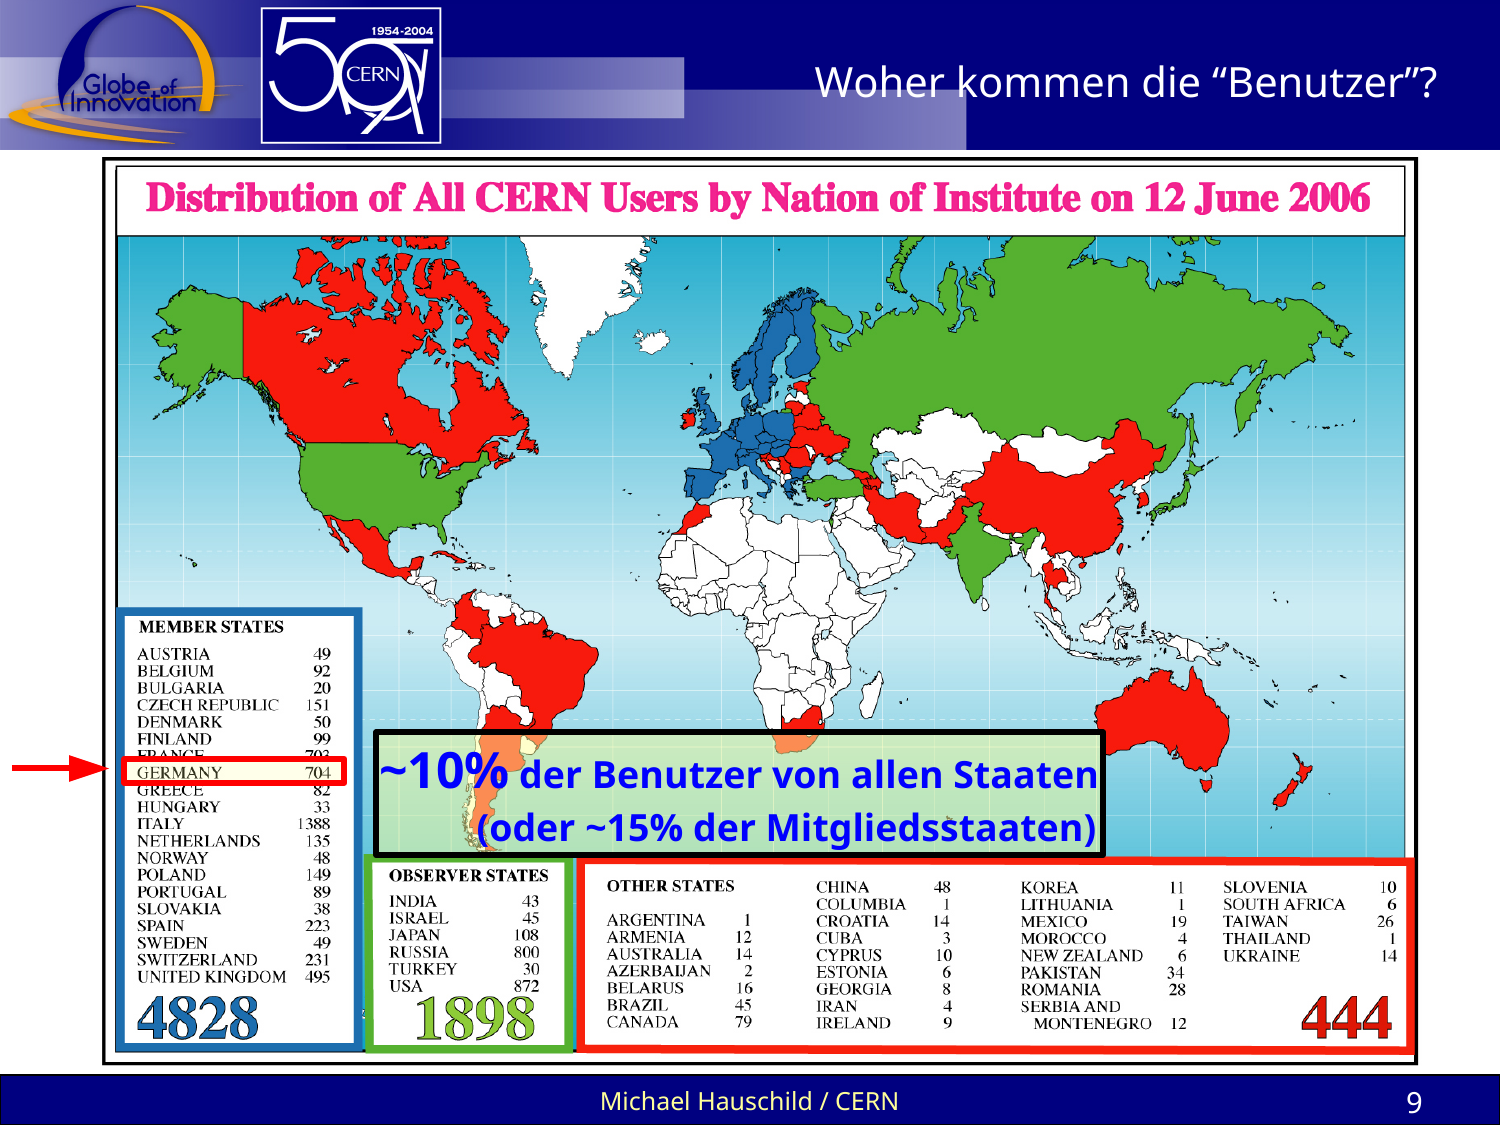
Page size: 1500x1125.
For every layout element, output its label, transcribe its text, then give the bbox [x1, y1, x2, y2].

text_box [124, 758, 345, 783]
picture [0, 0, 1500, 150]
text_box ~10% der Benutzer von allen Staaten (oder ~15% der Mitgliedsstaaten) [376, 732, 1074, 845]
picture [98, 152, 1422, 1068]
title Woher kommen die “Benutzer”? [450, 37, 1438, 126]
